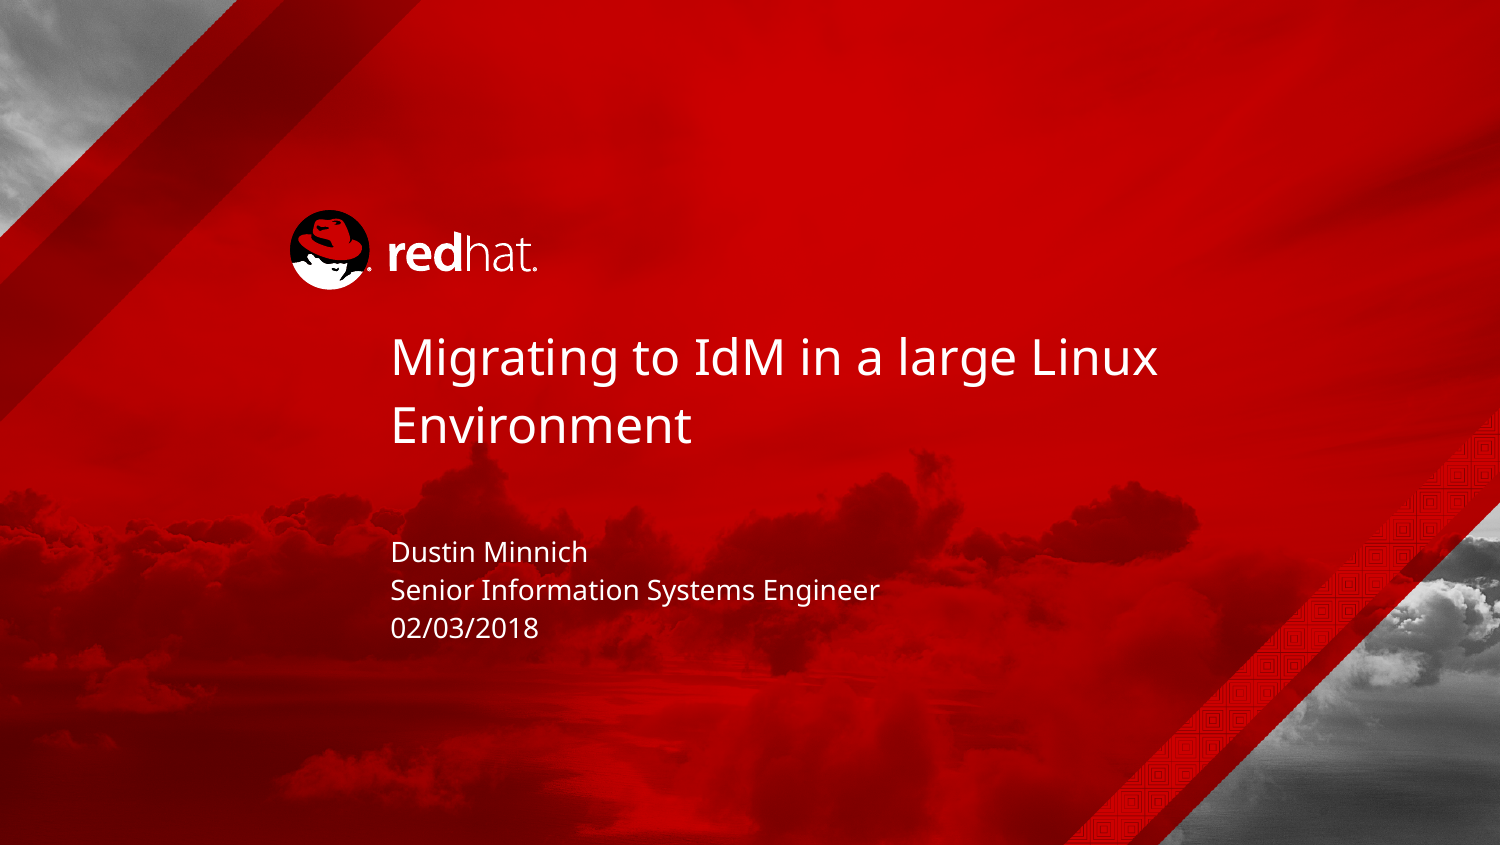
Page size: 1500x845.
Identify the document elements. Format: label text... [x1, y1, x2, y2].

title Migrating to IdM in a large Linux Environment [390, 321, 1351, 463]
list Dustin Minnich Senior Information Systems Engineer 02/03/2018 [390, 482, 1351, 748]
picture [0, 0, 1500, 845]
